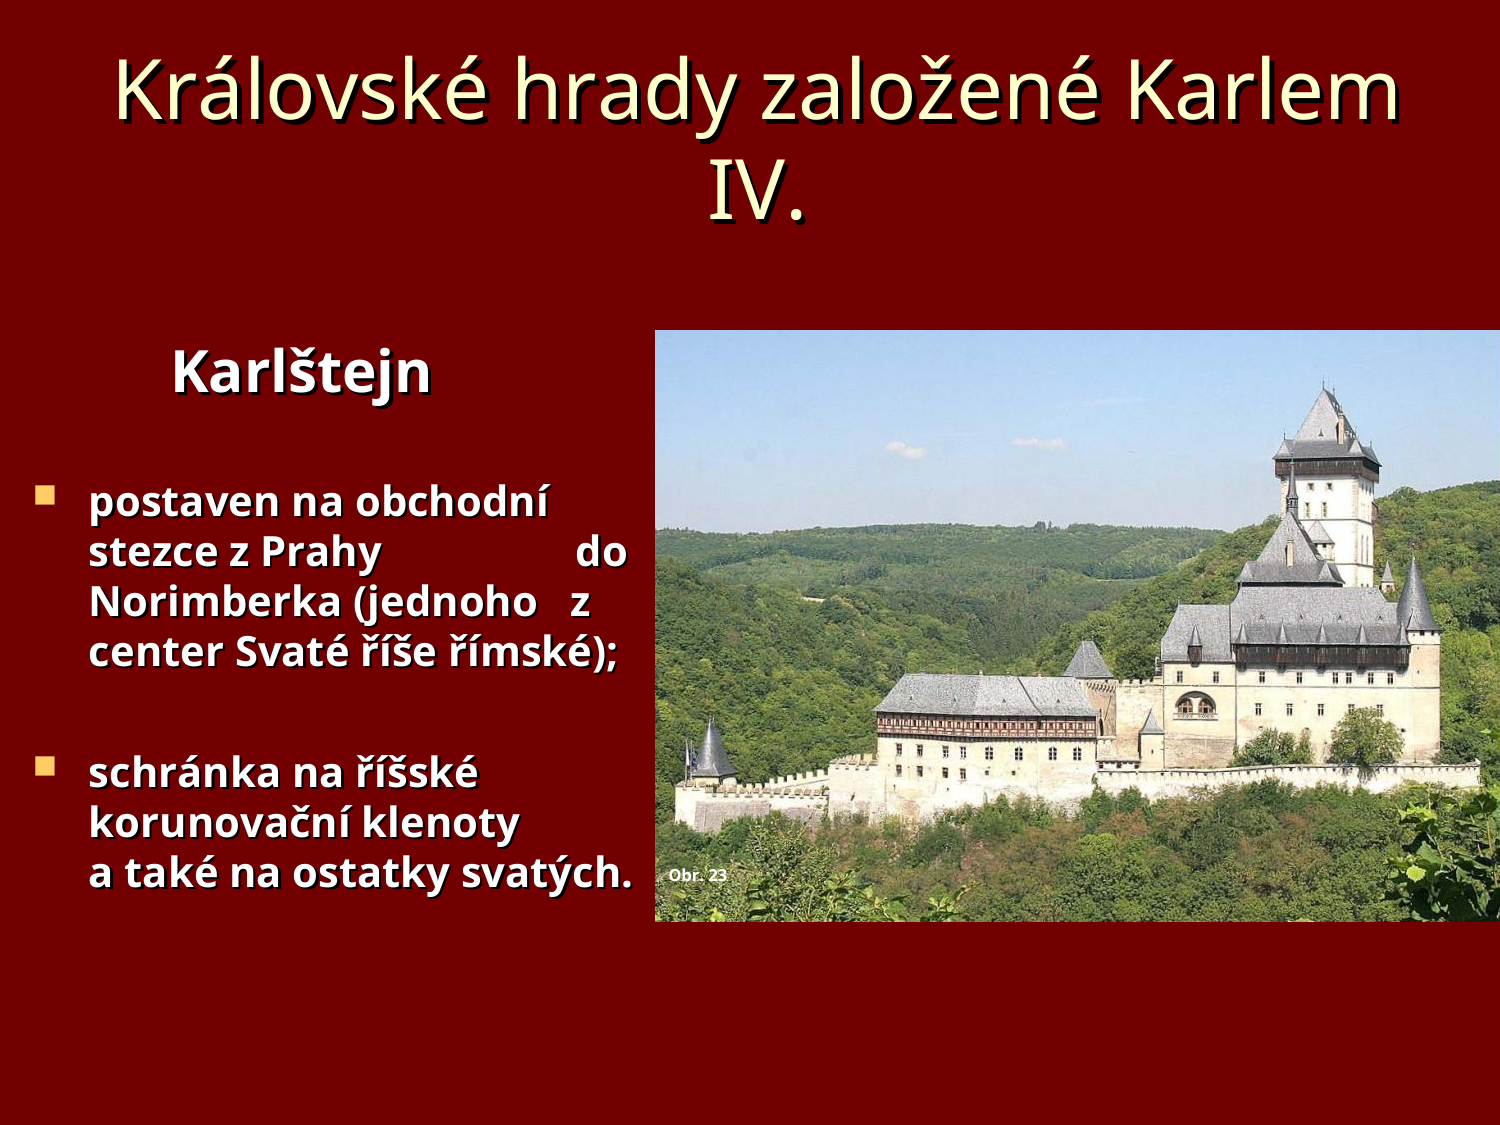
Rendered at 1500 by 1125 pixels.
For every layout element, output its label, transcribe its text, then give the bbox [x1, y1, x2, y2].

text_box Obr. 23 [653, 857, 743, 893]
text_box [655, 330, 1500, 922]
list Karlštejn postaven na obchodní stezce z Prahy do Norimberka (jednoho z center Svaté říše římské); schránka na říšské korunovační klenoty a také na ostatky svatých. [17, 326, 668, 1074]
title Královské hrady založené Karlem IV. [64, 42, 1451, 231]
